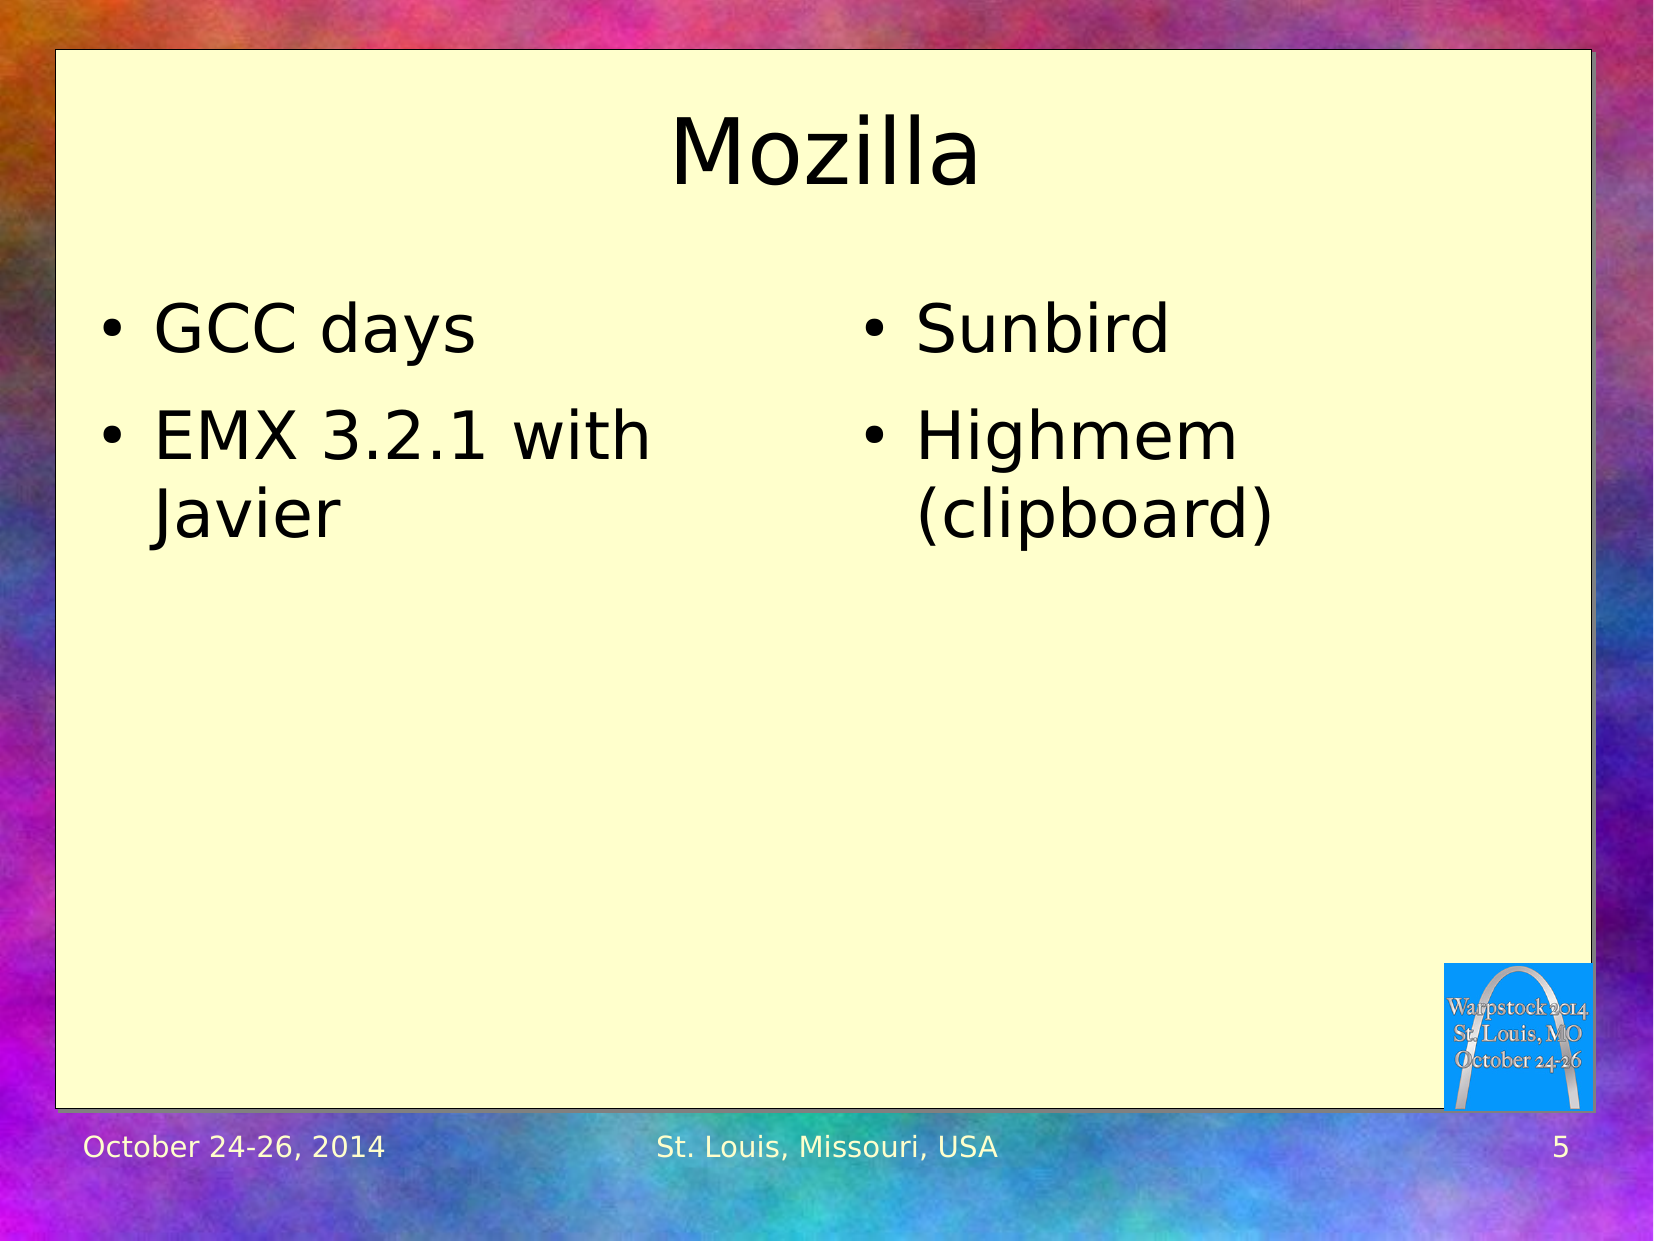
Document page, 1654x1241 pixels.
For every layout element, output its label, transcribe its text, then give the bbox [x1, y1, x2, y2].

list GCC days EMX 3.2.1 with Javier [82, 290, 825, 1109]
title Mozilla [82, 49, 1571, 257]
picture [0, 0, 1654, 1241]
list Sunbird Highmem (clipboard) [844, 290, 1571, 1109]
